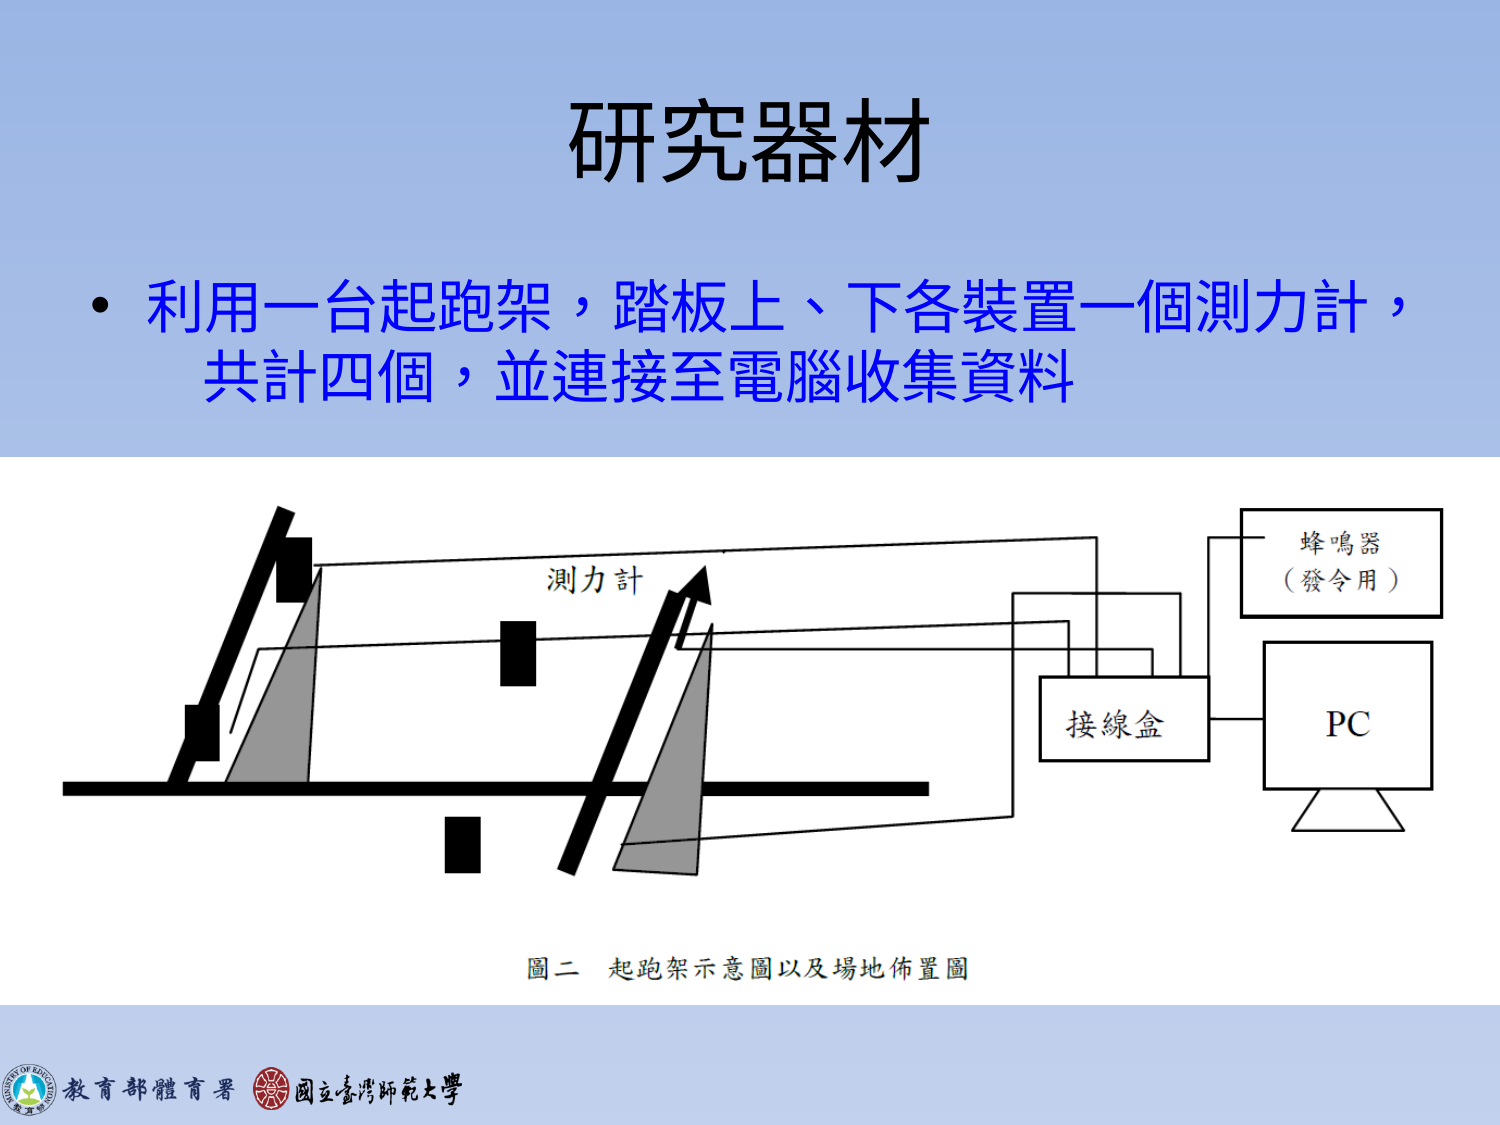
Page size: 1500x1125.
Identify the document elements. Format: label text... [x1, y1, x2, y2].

list 利用一台起跑架，踏板上、下各裝置一個測力計，共計四個，並連接至電腦收集資料 [75, 262, 1426, 457]
title 研究器材 [75, 45, 1426, 233]
picture [0, 457, 1500, 1005]
